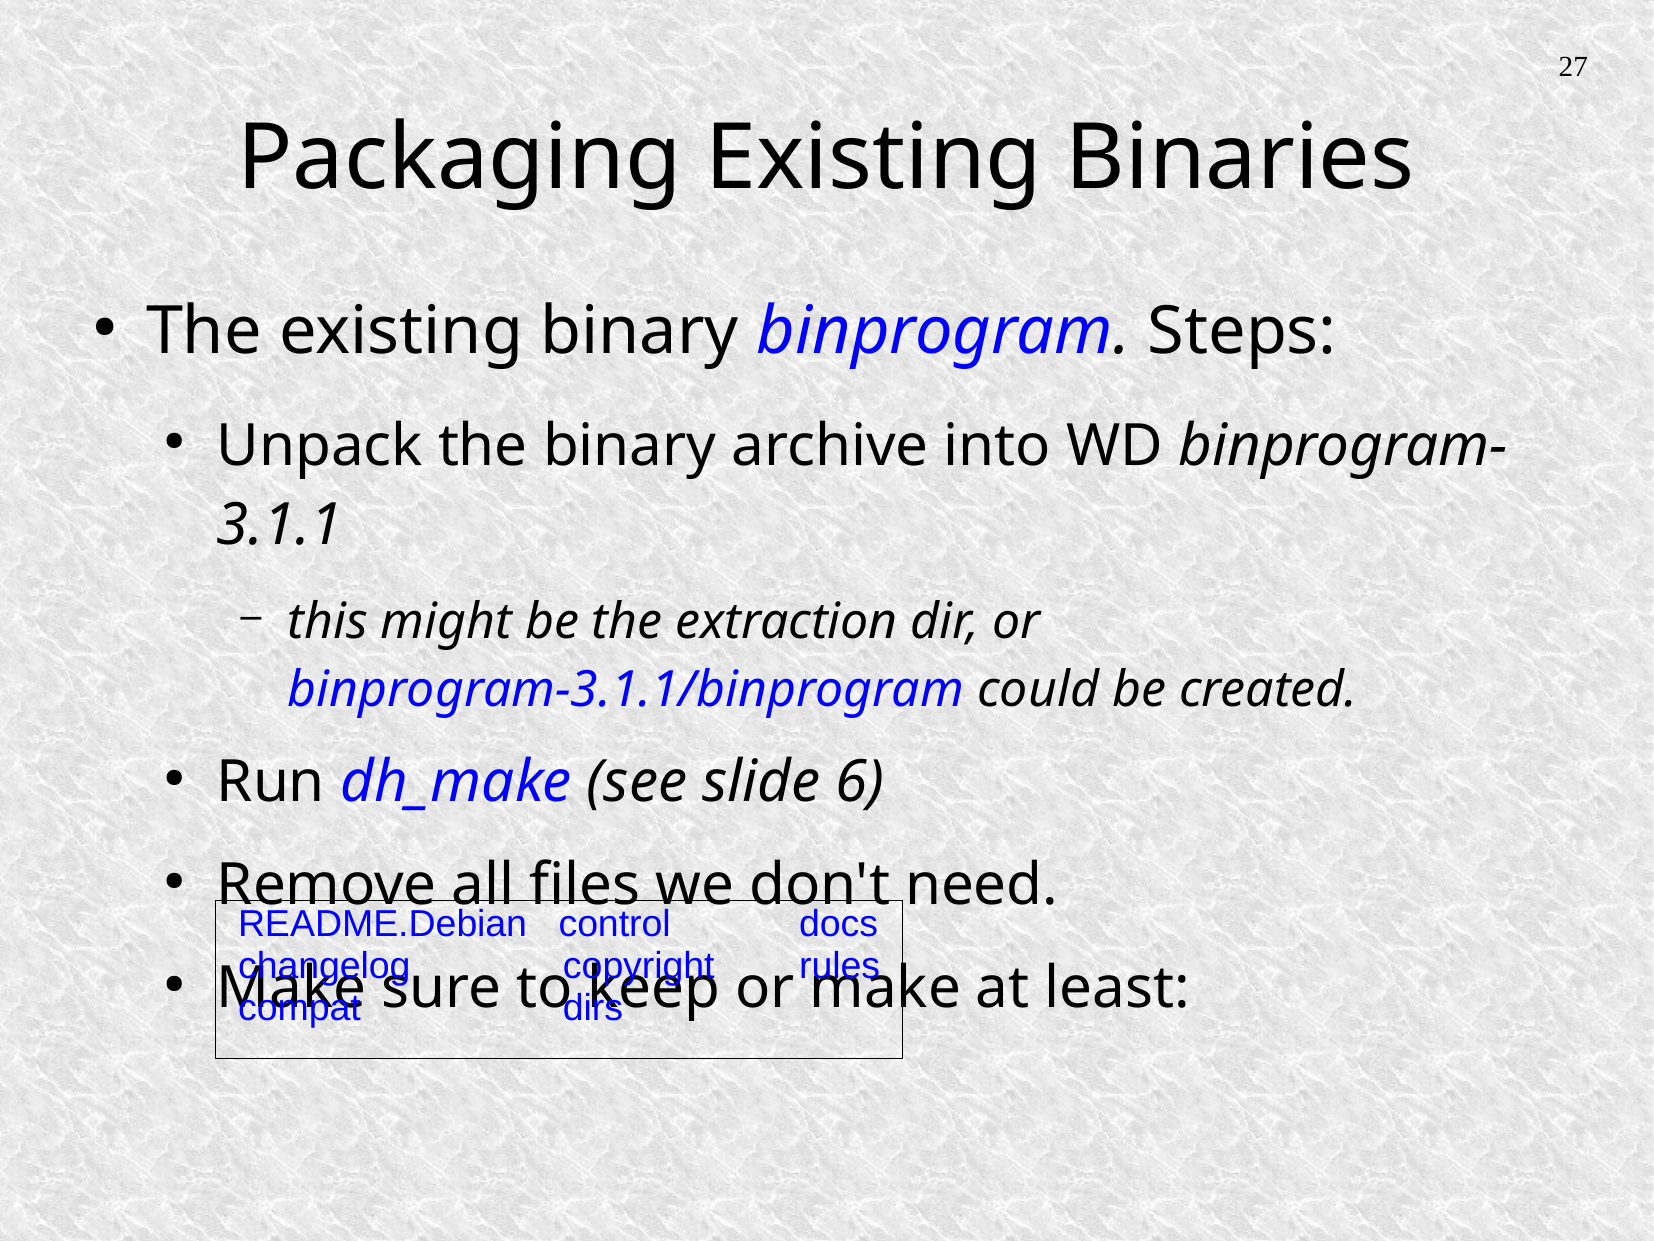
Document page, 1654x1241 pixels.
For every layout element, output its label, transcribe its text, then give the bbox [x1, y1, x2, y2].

picture [0, 0, 1654, 1241]
text_box [89, 267, 119, 338]
list The existing binary binprogram. Steps: Unpack the binary archive into WD binprogram-3.1.1 this might be the extraction dir, or binprogram-3.1.1/binprogram could be created. Run dh_make (see slide 6) Remove all files we don't need. Make sure to keep or make at least: [75, 282, 1603, 1206]
text_box README.Debian control docs changelog copyright rules compat dirs [223, 901, 895, 1037]
title Packaging Existing Binaries [82, 56, 1571, 250]
text_box README.Debian control docs changelog copyright rules compat dirs [223, 895, 895, 900]
